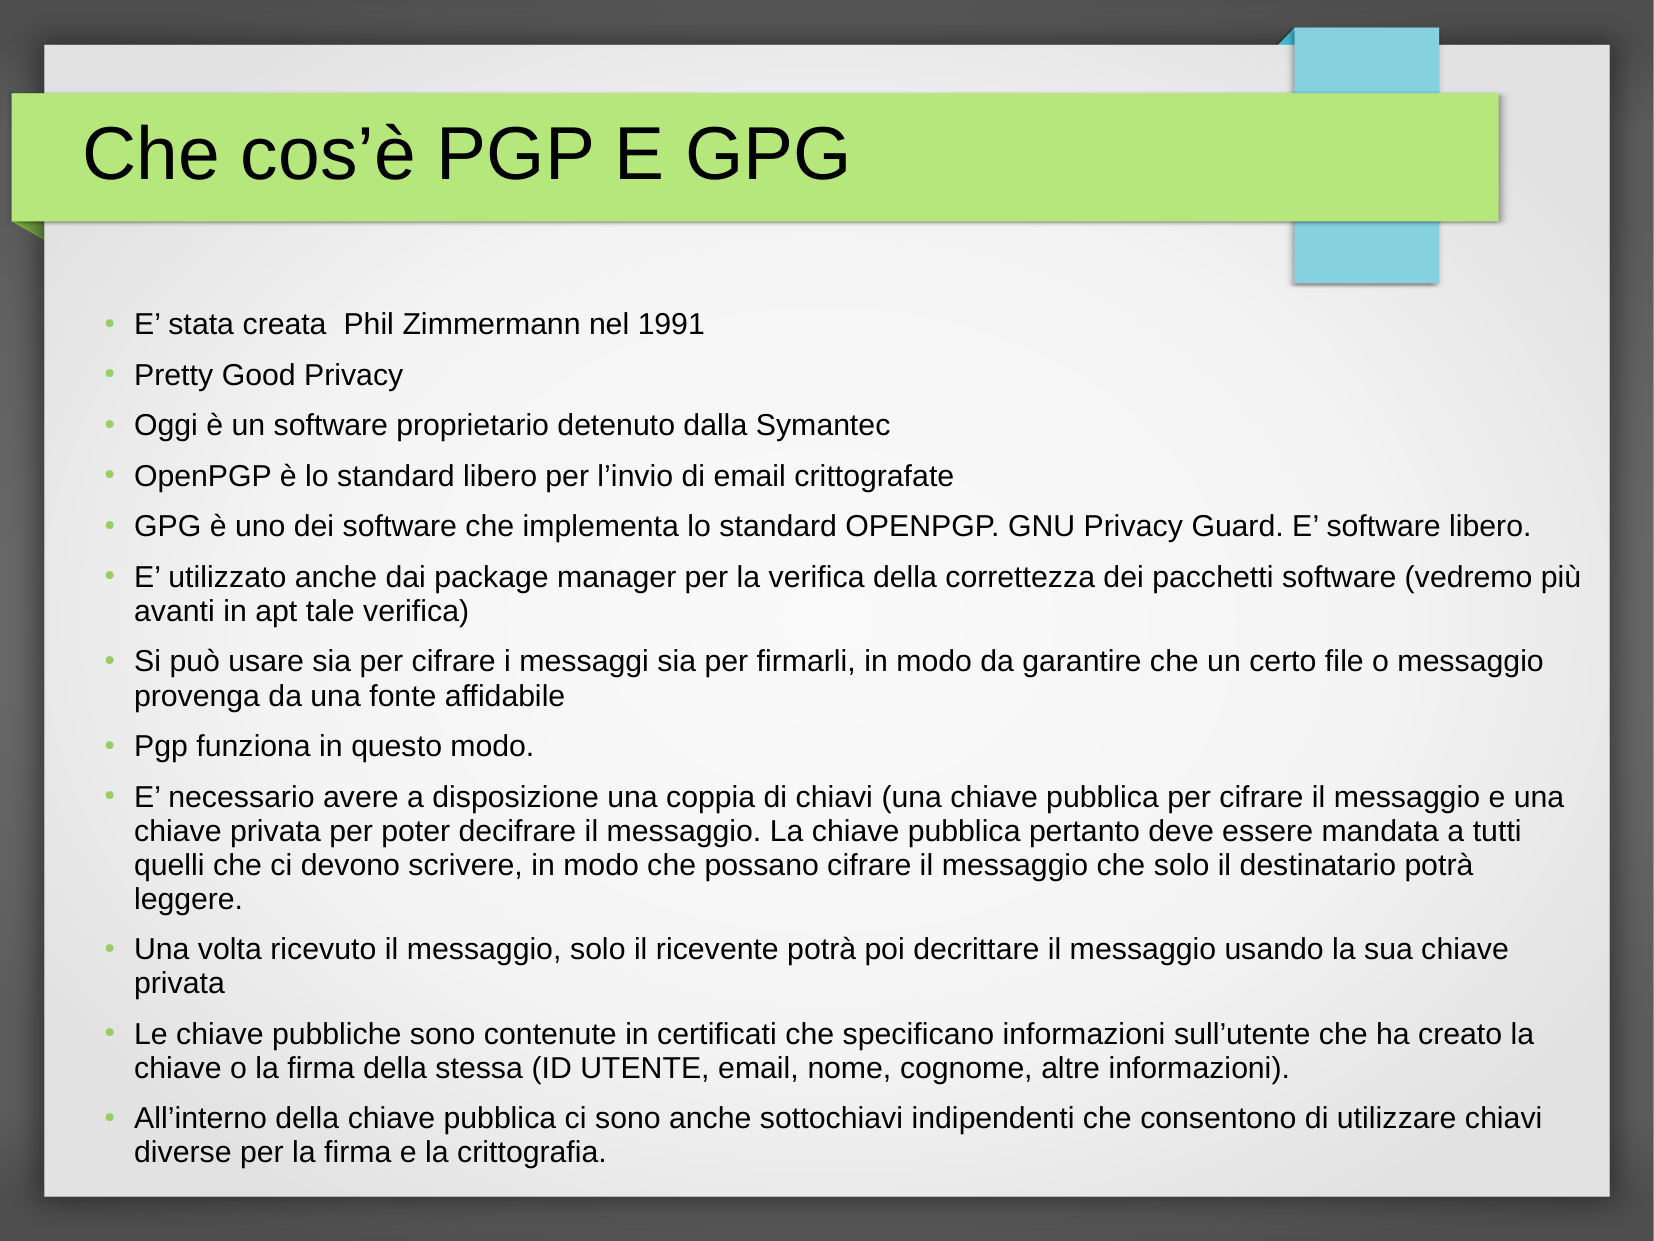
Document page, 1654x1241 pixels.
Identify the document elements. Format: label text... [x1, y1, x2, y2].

title Che cos’è PGP E GPG [82, 94, 1264, 213]
picture [0, 0, 1654, 1241]
list E’ stata creata Phil Zimmermann nel 1991 Pretty Good Privacy Oggi è un software proprietario detenuto dalla Symantec OpenPGP è lo standard libero per l’invio di email crittografate GPG è uno dei software che implementa lo standard OPENPGP. GNU Privacy Guard. E’ software libero. E’ utilizzato anche dai package manager per la verifica della correttezza dei pacchetti software (vedremo più avanti in apt tale verifica) Si può usare sia per cifrare i messaggi sia per firmarli, in modo da garantire che un certo file o messaggio provenga da una fonte affidabile Pgp funziona in questo modo. E’ necessario avere a disposizione una coppia di chiavi (una chiave pubblica per cifrare il messaggio e una chiave privata per poter decifrare il messaggio. La chiave pubblica pertanto deve essere mandata a tutti quelli che ci devono scrivere, in modo che possano cifrare il messaggio che solo il destinatario potrà leggere. Una volta ricevuto il messaggio, solo il ricevente potrà poi decrittare il messaggio usando la sua chiave privata Le chiave pubbliche sono contenute in certificati che specificano informazioni sull’utente che ha creato la chiave o la firma della stessa (ID UTENTE, email, nome, cognome, altre informazioni). All’interno della chiave pubblica ci sono anche sottochiavi indipendenti che consentono di utilizzare chiavi diverse per la firma e la crittografia. [94, 307, 1583, 1193]
